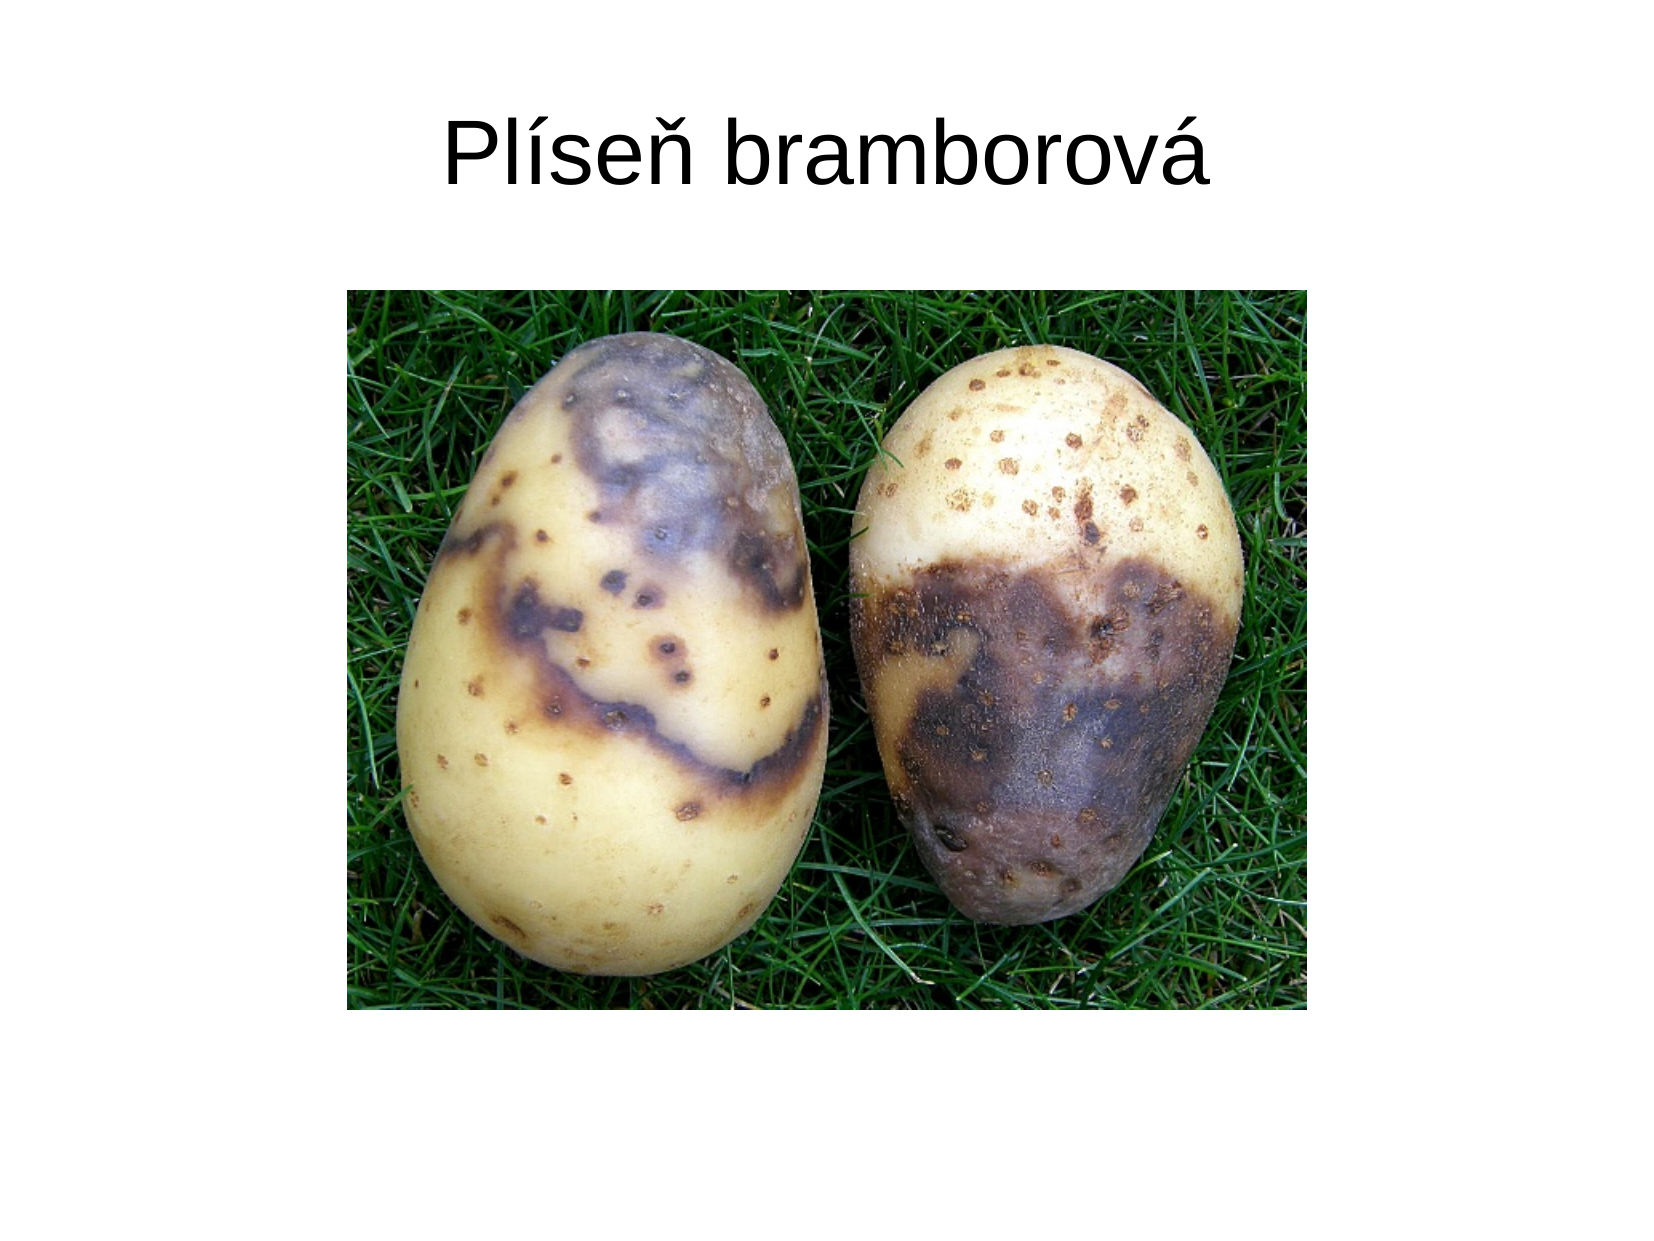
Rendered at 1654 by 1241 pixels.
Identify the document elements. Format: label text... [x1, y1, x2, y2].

title Plíseň bramborová [82, 49, 1571, 257]
picture [347, 290, 1307, 1010]
